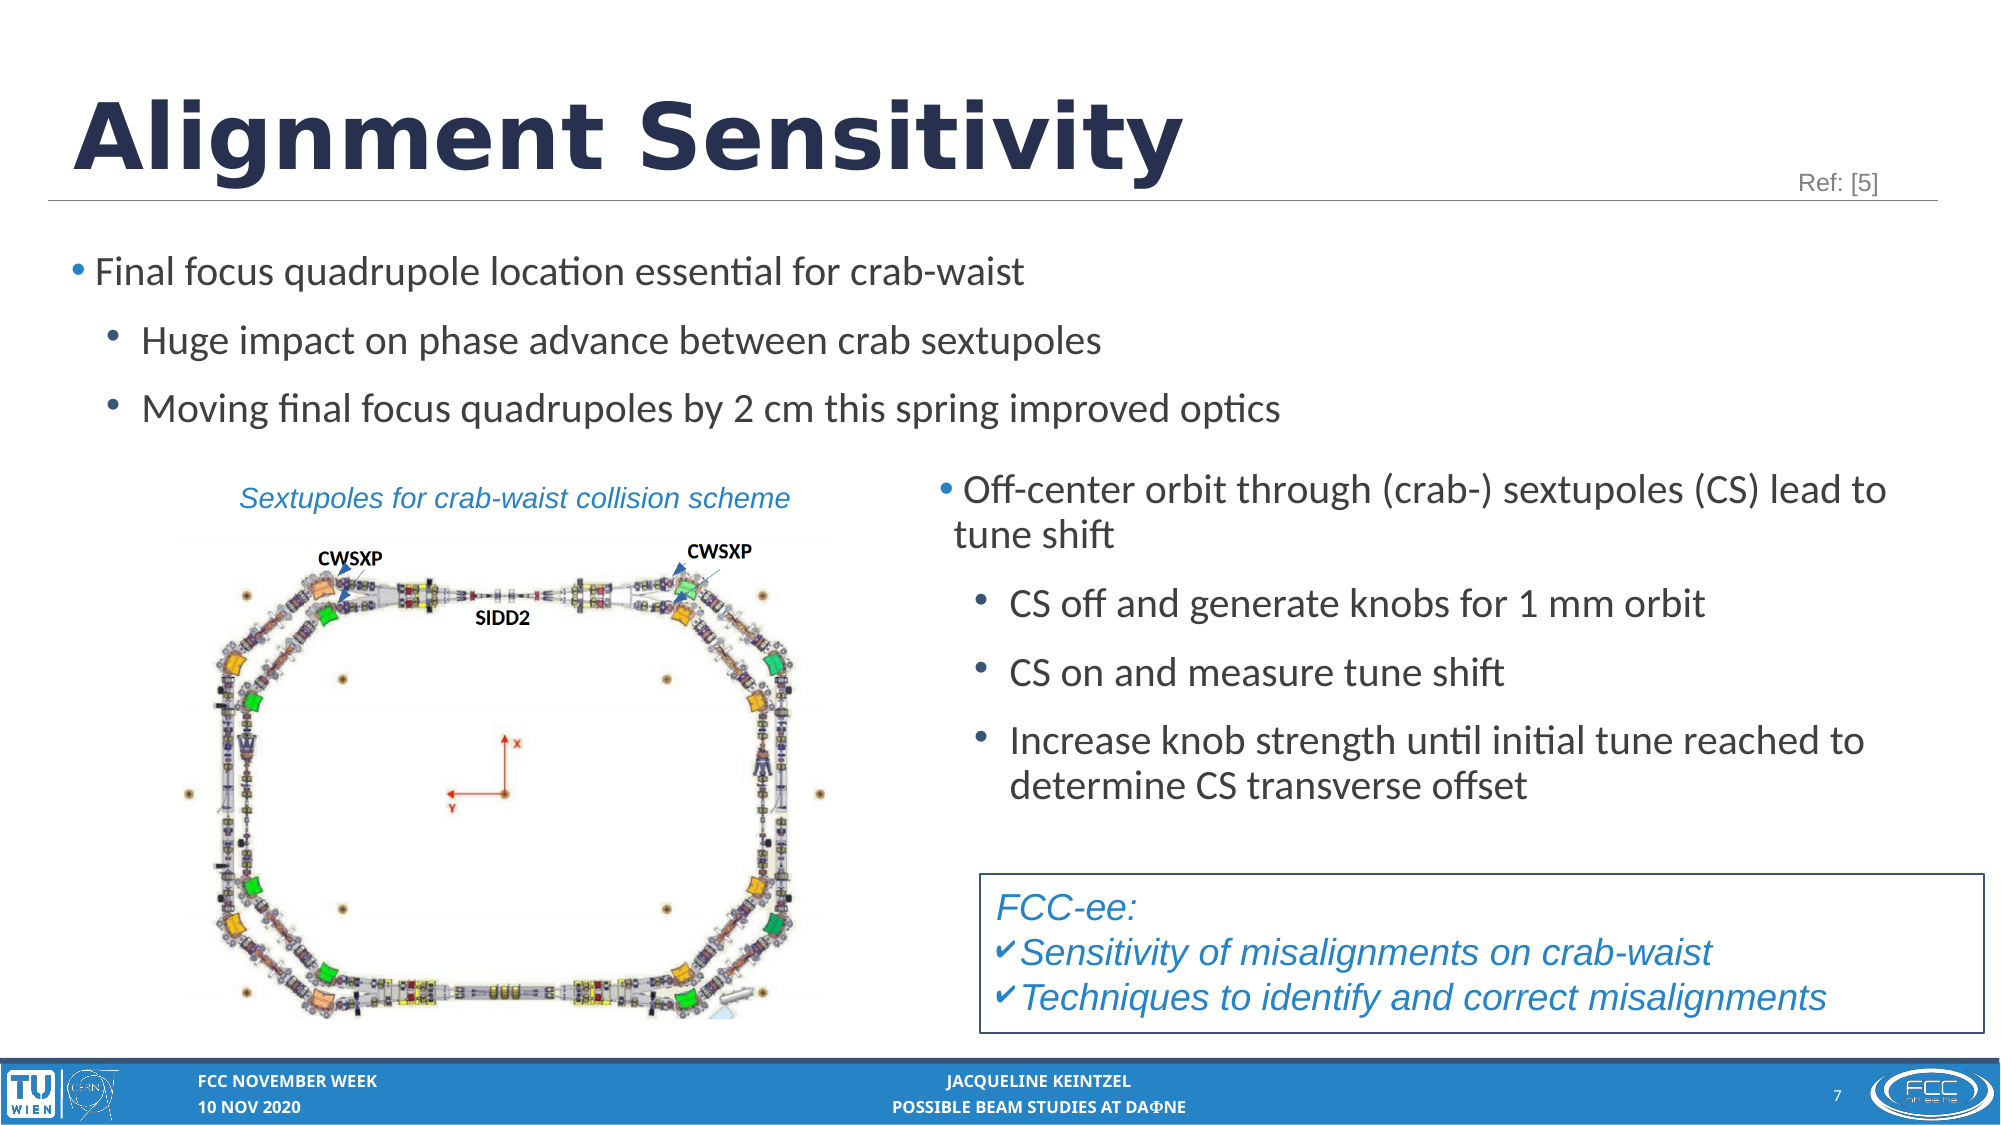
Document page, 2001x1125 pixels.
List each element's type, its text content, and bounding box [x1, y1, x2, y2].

picture [1869, 1067, 1997, 1122]
picture [176, 543, 839, 1030]
text_box Alignment Sensitivity [58, 70, 1925, 201]
text_box FCC-ee: Sensitivity of misalignments on crab-waist Techniques to identify and correct misalignments [980, 874, 1985, 1034]
text_box Sextupoles for crab-waist collision scheme [224, 472, 839, 514]
text_box Off-center orbit through (crab-) sextupoles (CS) lead to tune shift CS off and generate knobs for 1 mm orbit CS on and measure tune shift Increase knob strength until initial tune reached to determine CS transverse offset [938, 460, 1949, 922]
picture [7, 1070, 55, 1118]
text_box Final focus quadrupole location essential for crab-waist Huge impact on phase advance between crab sextupoles Moving final focus quadrupoles by 2 cm this spring improved optics [70, 242, 1808, 473]
text_box Ref: [5] [1783, 159, 1967, 219]
picture [67, 1069, 119, 1121]
